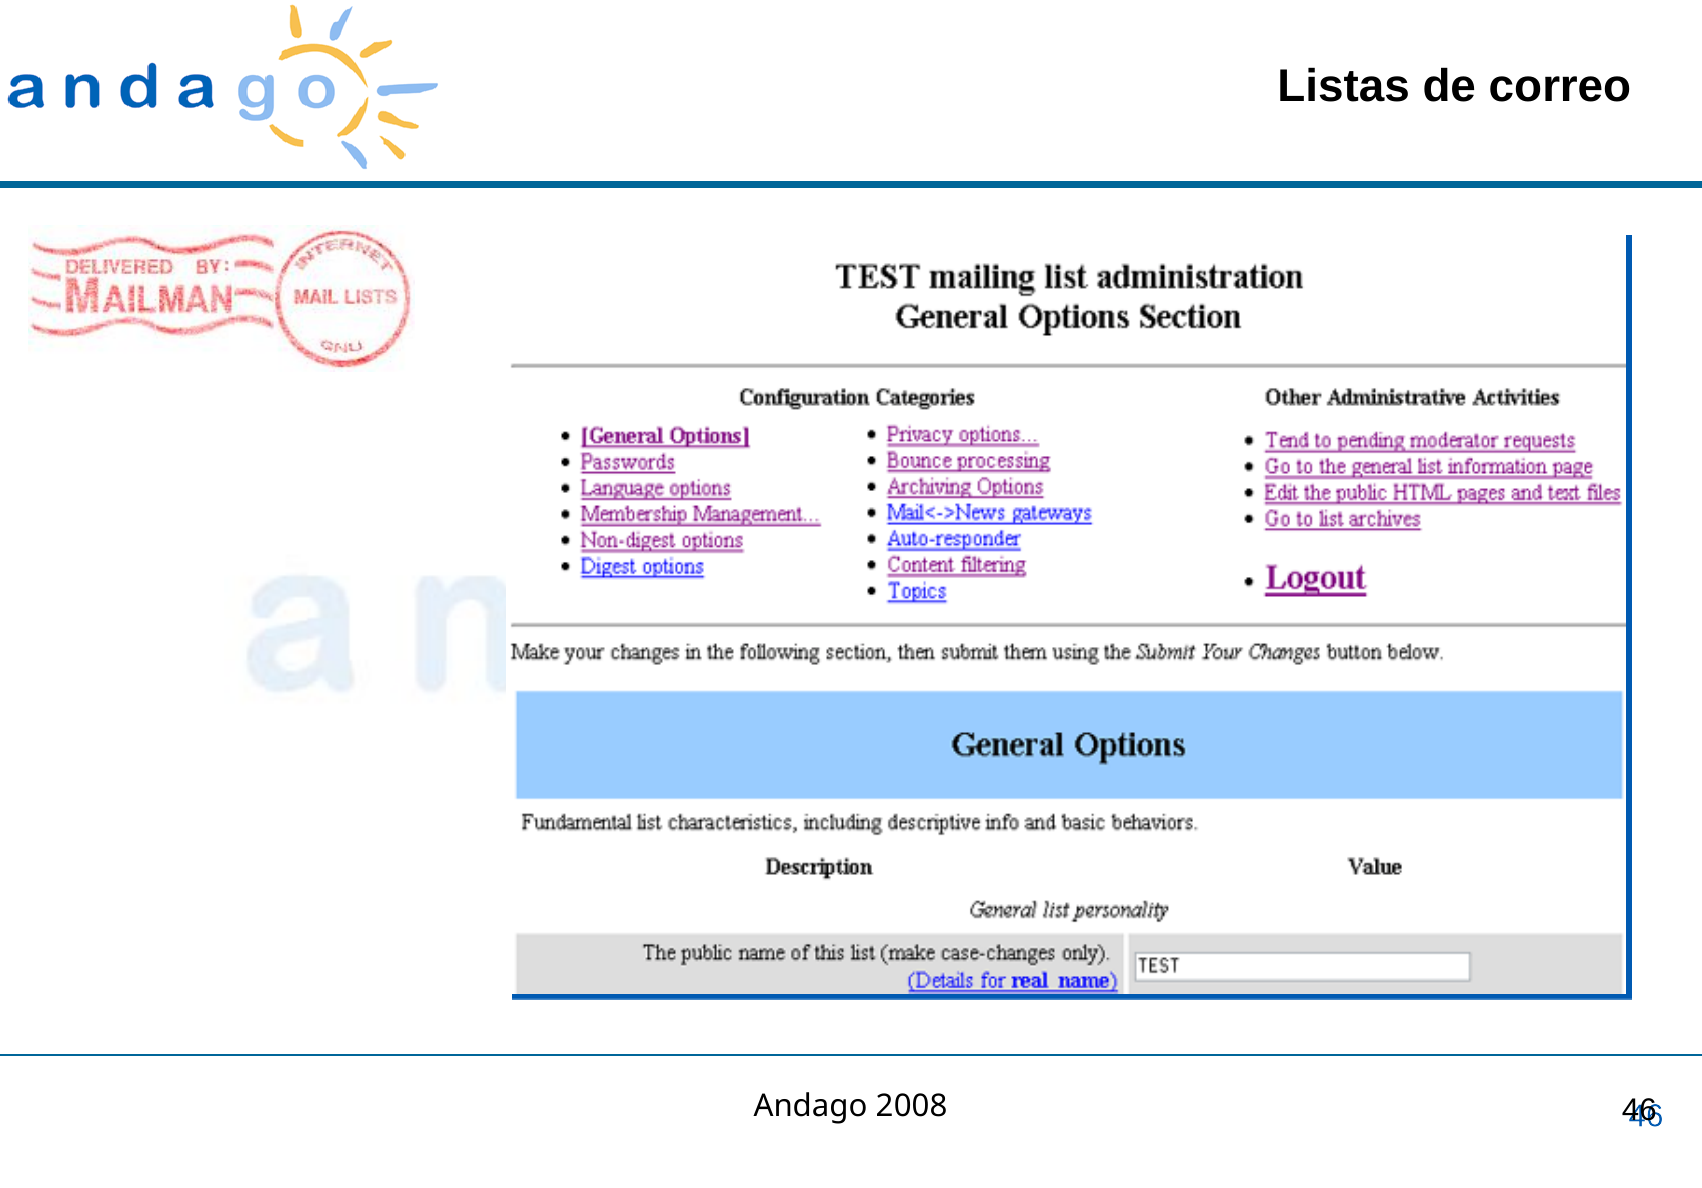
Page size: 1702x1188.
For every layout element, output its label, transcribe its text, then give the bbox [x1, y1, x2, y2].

picture [0, 0, 255, 175]
picture [28, 225, 1626, 994]
title Listas de correo [255, 0, 1702, 181]
